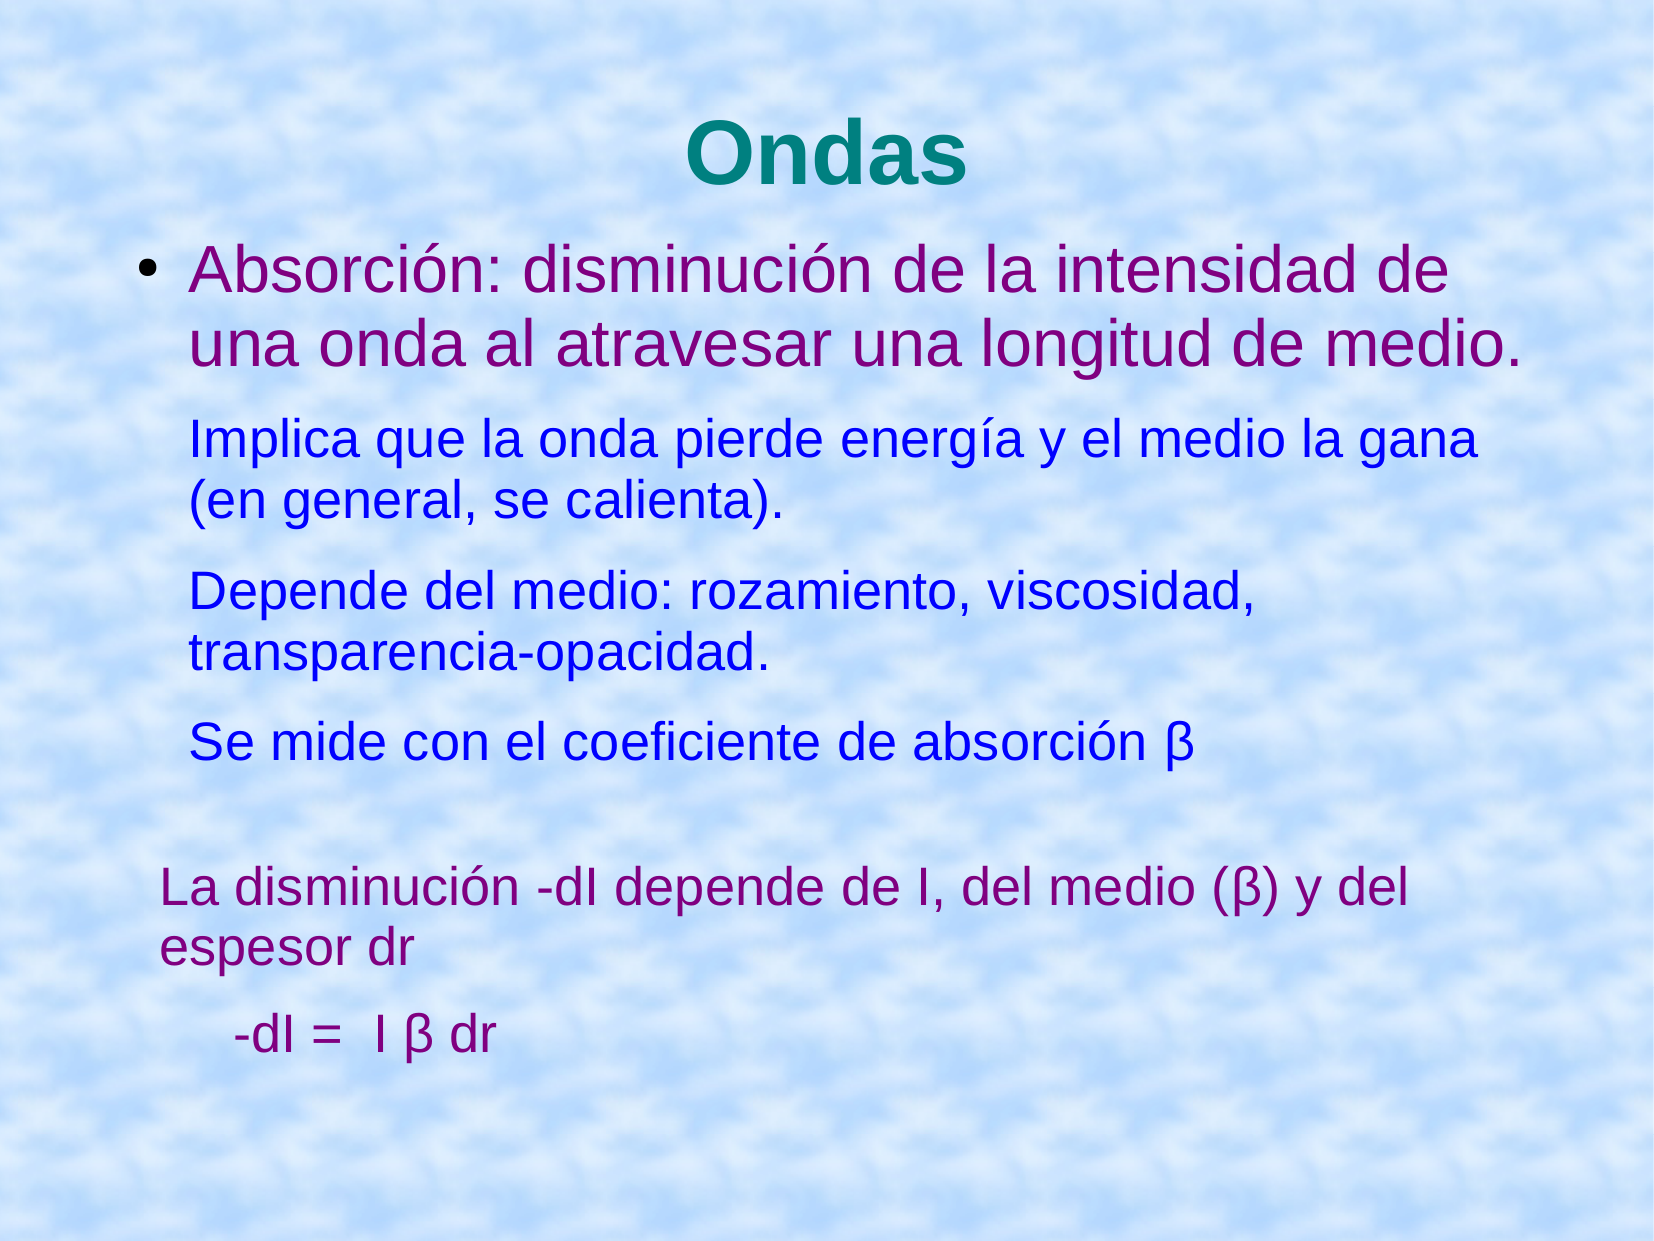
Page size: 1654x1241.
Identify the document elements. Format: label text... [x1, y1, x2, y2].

list Depende del medio: rozamiento, viscosidad, transparencia-opacidad. Se mide con el coeficiente de absorción β [118, 561, 1565, 773]
list Implica que la onda pierde energía y el medio la gana (en general, se calienta). [118, 408, 1565, 531]
list Absorción: disminución de la intensidad de una onda al atravesar una longitud de medio. [118, 231, 1565, 408]
title Ondas [82, 49, 1571, 257]
list La disminución -dI depende de I, del medio (β) y del espesor dr [88, 856, 1536, 978]
picture [0, 0, 1654, 1241]
text_box -dI = I β dr [147, 1003, 532, 1065]
